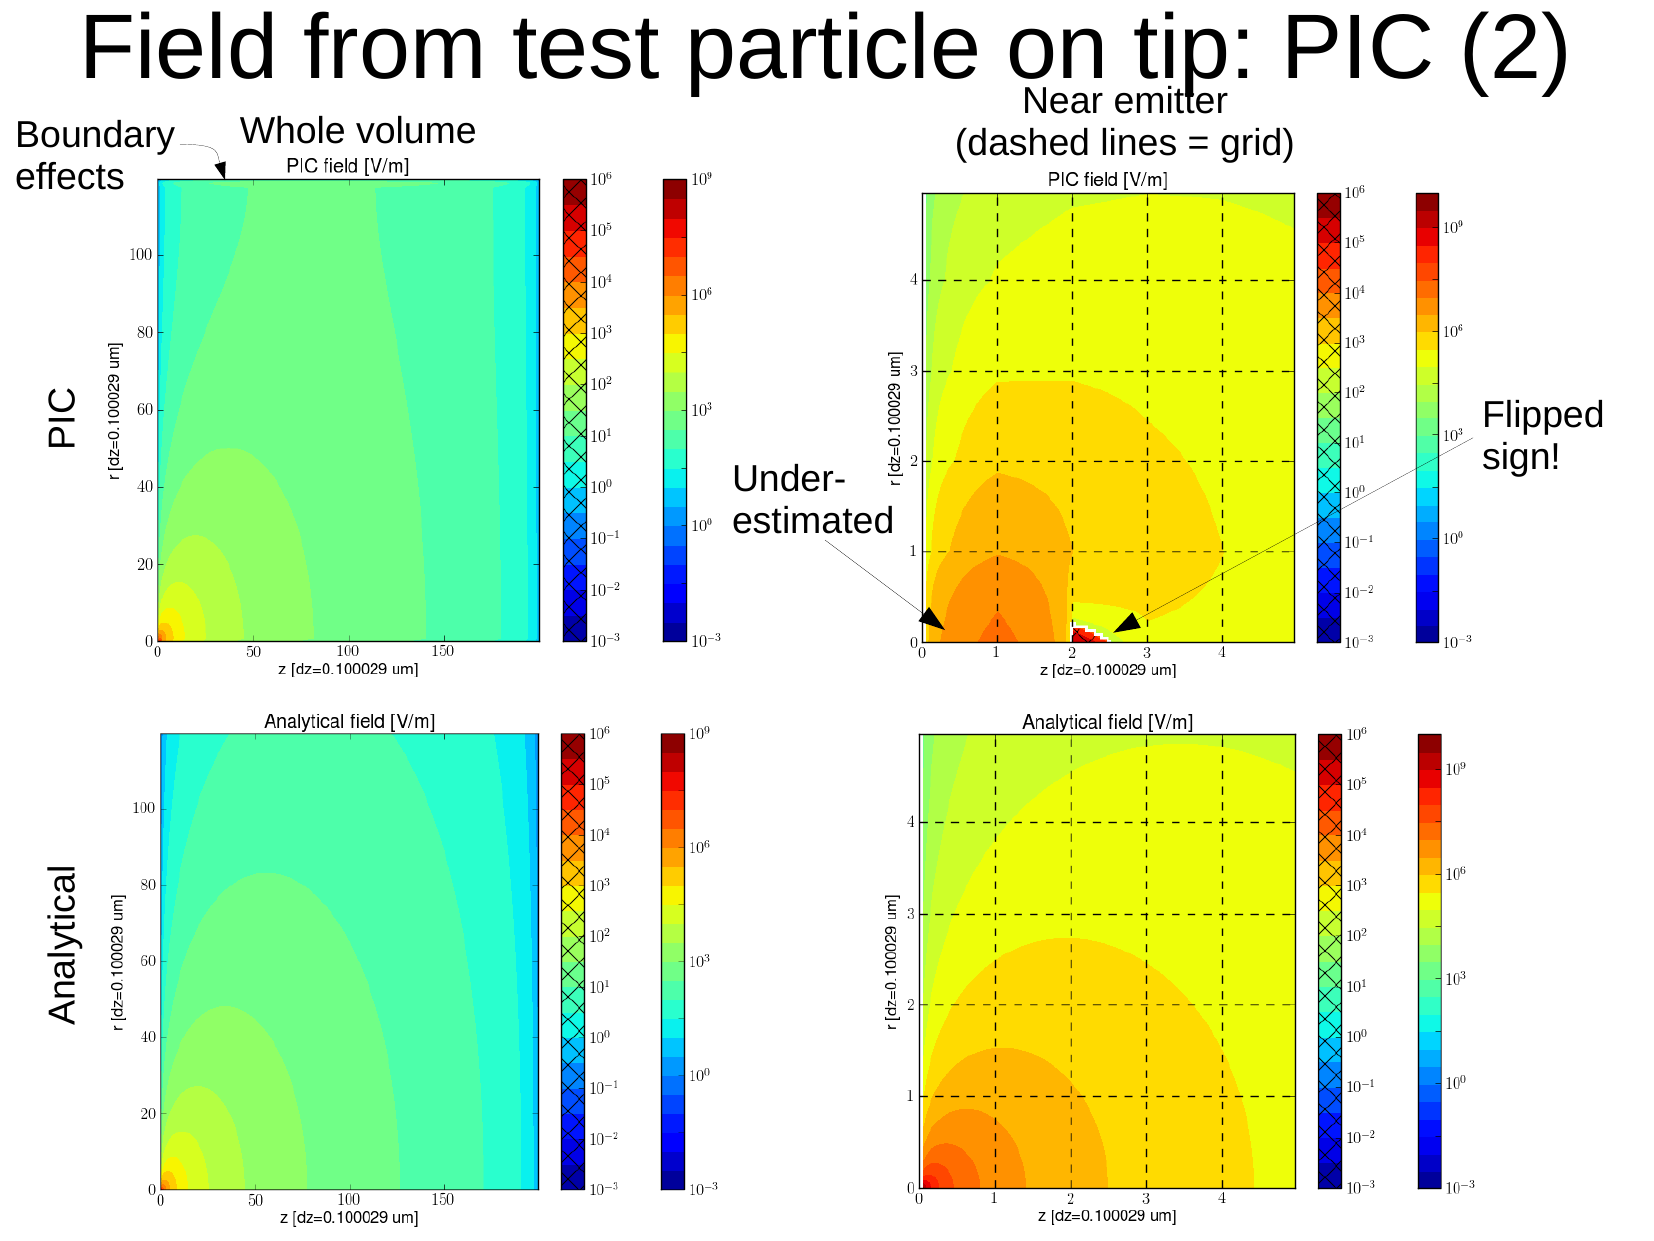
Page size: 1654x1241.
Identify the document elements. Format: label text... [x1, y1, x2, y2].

text_box Analytical [33, 830, 91, 1041]
text_box Under-estimated [717, 450, 913, 550]
text_box Whole volume [225, 102, 496, 160]
text_box Boundary effects [0, 106, 196, 206]
picture [62, 137, 1582, 1241]
text_box PIC [33, 360, 91, 466]
text_box Near emitter (dashed lines = grid) [930, 71, 1321, 171]
title Field from test particle on tip: PIC (2) [63, 0, 1590, 151]
text_box Flipped sign! [1467, 386, 1636, 486]
